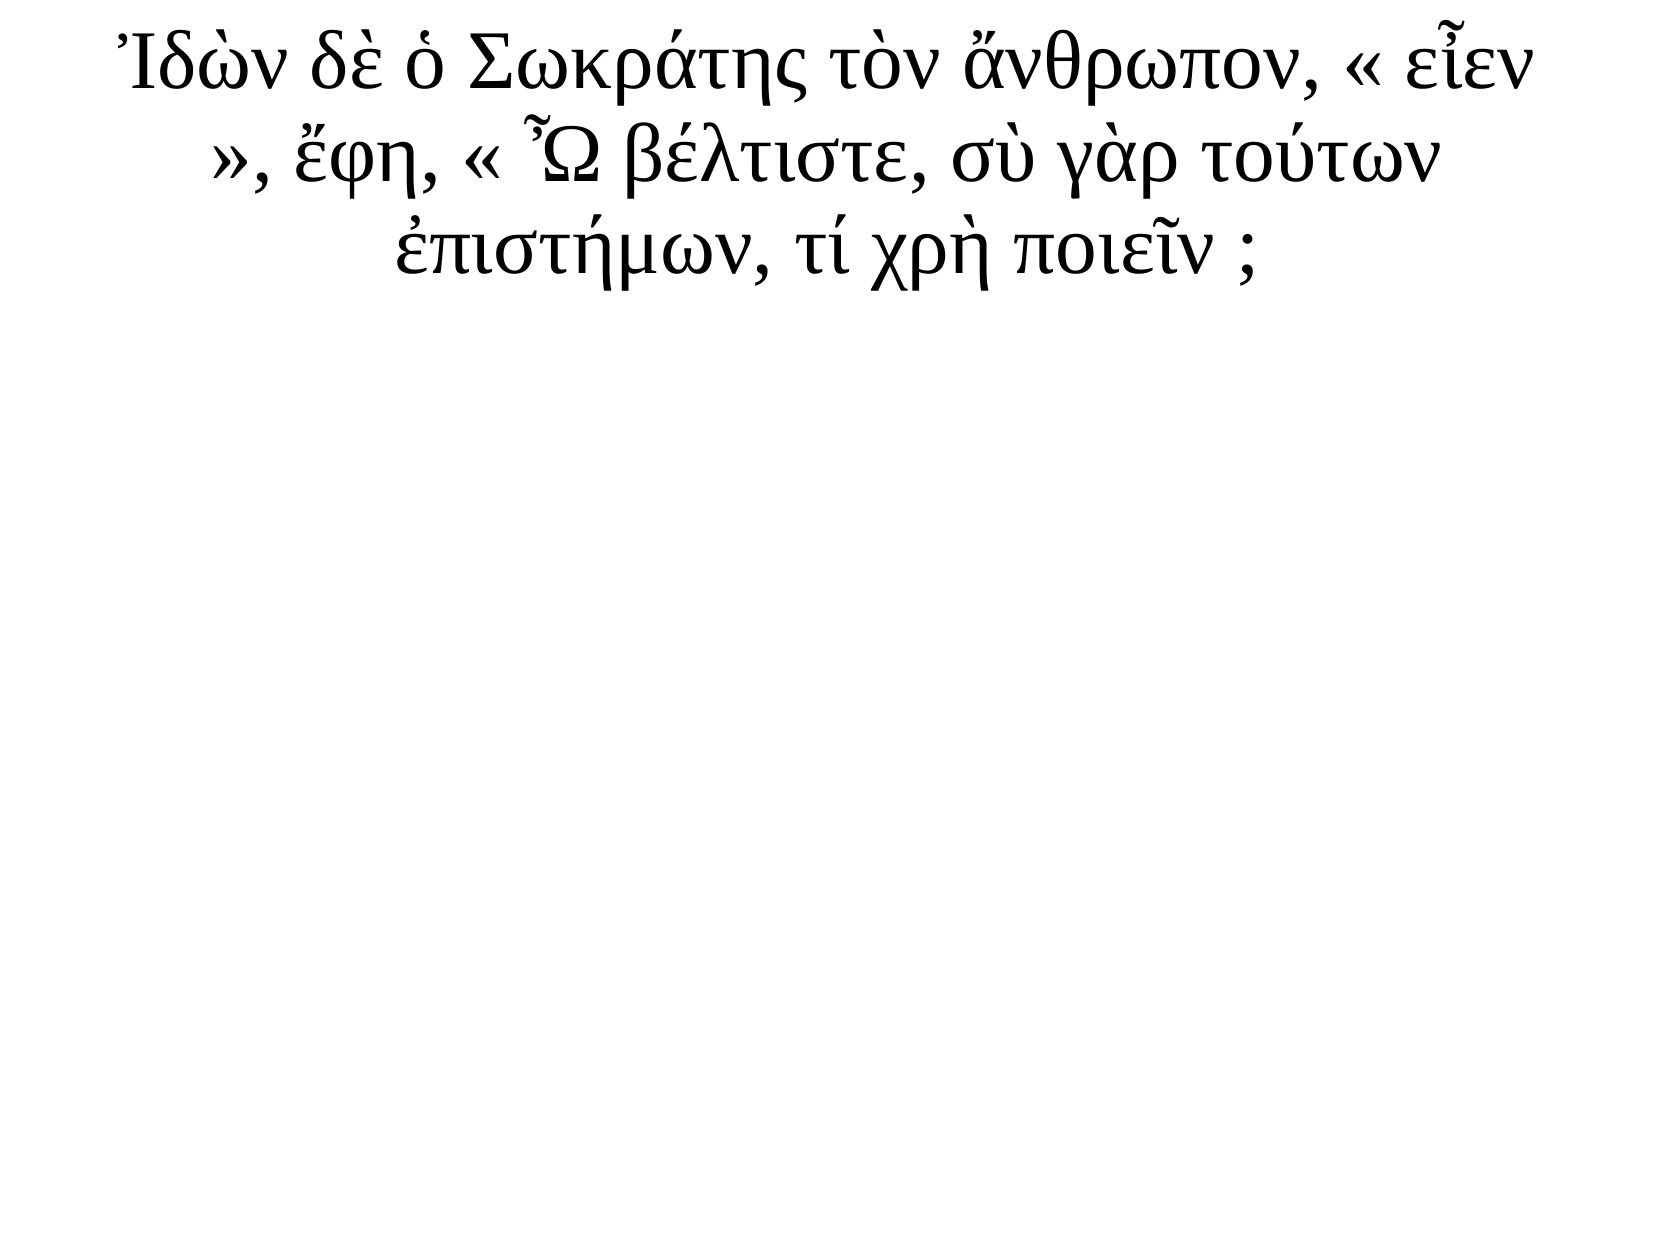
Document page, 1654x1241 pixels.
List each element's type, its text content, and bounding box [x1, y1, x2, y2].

title Ἰδὼν δὲ ὁ Σωκράτης τὸν ἄνθρωπον, « εἶεν », ἔφη, « Ὦ βέλτιστε, σὺ γὰρ τούτων ἐπιστήμων, τί χρὴ ποιεῖν ; [82, 14, 1571, 292]
